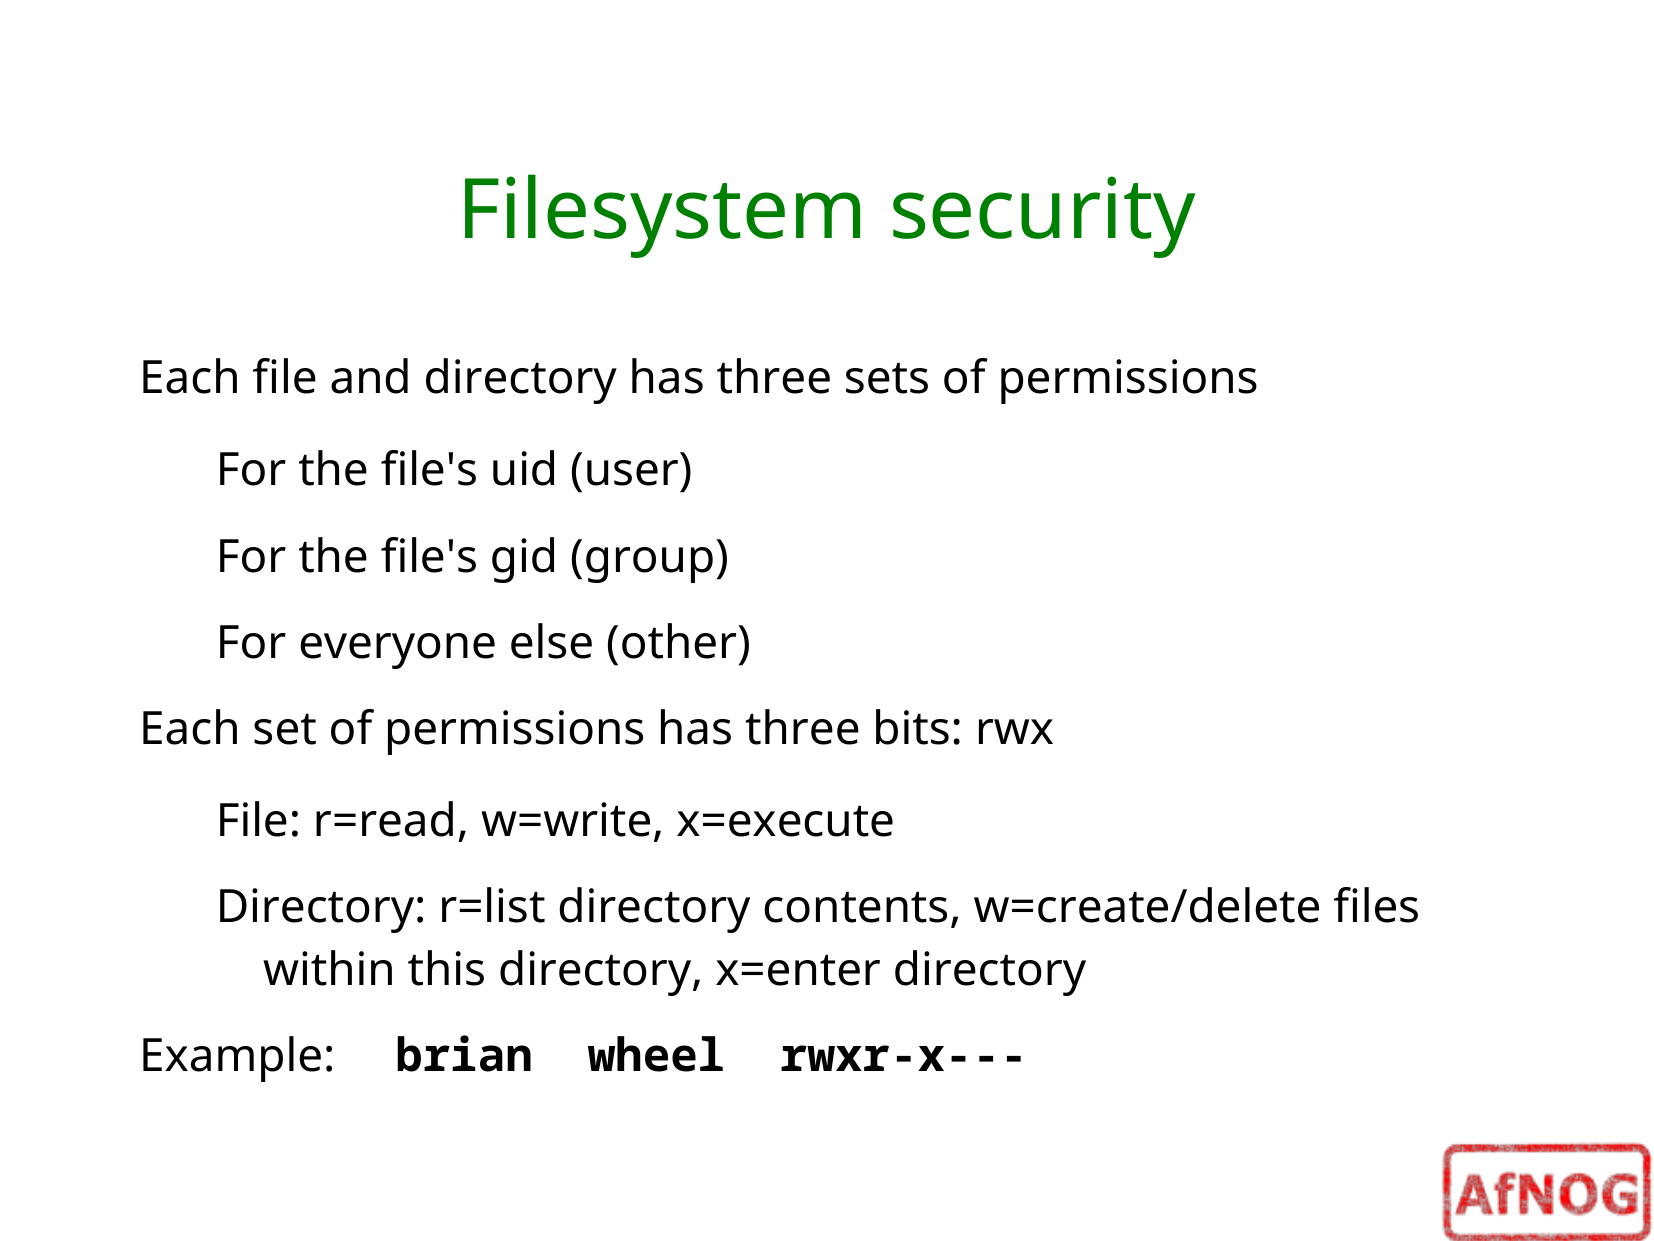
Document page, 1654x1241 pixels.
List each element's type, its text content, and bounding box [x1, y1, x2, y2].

title Filesystem security [121, 102, 1533, 311]
picture [1441, 1141, 1654, 1241]
list Each file and directory has three sets of permissions For the file's uid (user) For the file's gid (group) For everyone else (other) Each set of permissions has three bits: rwx File: r=read, w=write, x=execute Directory: r=list directory contents, w=create/delete files within this directory, x=enter directory Example: brian wheel rwxr-x--- [121, 344, 1533, 1127]
